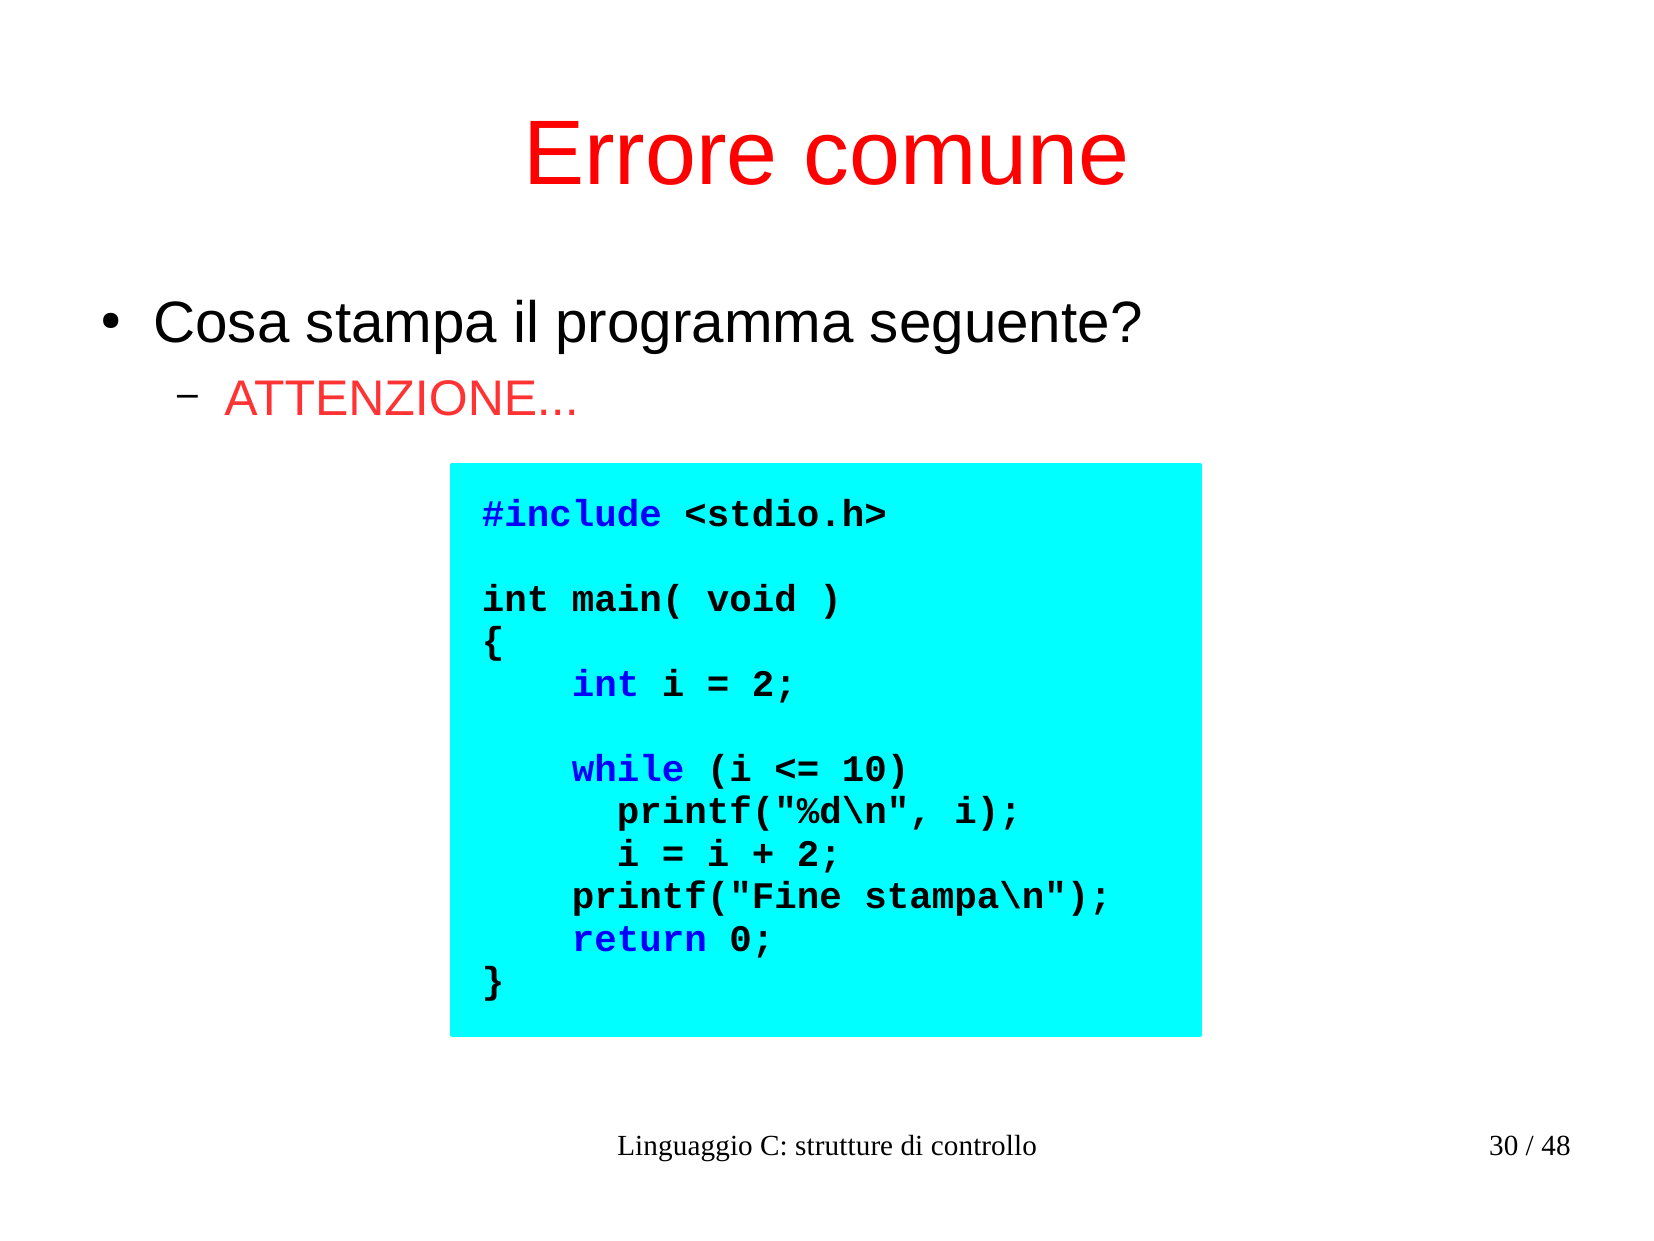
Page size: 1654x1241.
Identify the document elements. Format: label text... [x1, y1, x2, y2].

list Cosa stampa il programma seguente? ATTENZIONE... [82, 290, 1571, 427]
title Errore comune [82, 49, 1571, 257]
text_box #include <stdio.h> int main( void ) { int i = 2; while (i <= 10) printf("%d\n", i); i = i + 2; printf("Fine stampa\n"); return 0; } [451, 464, 1201, 1036]
